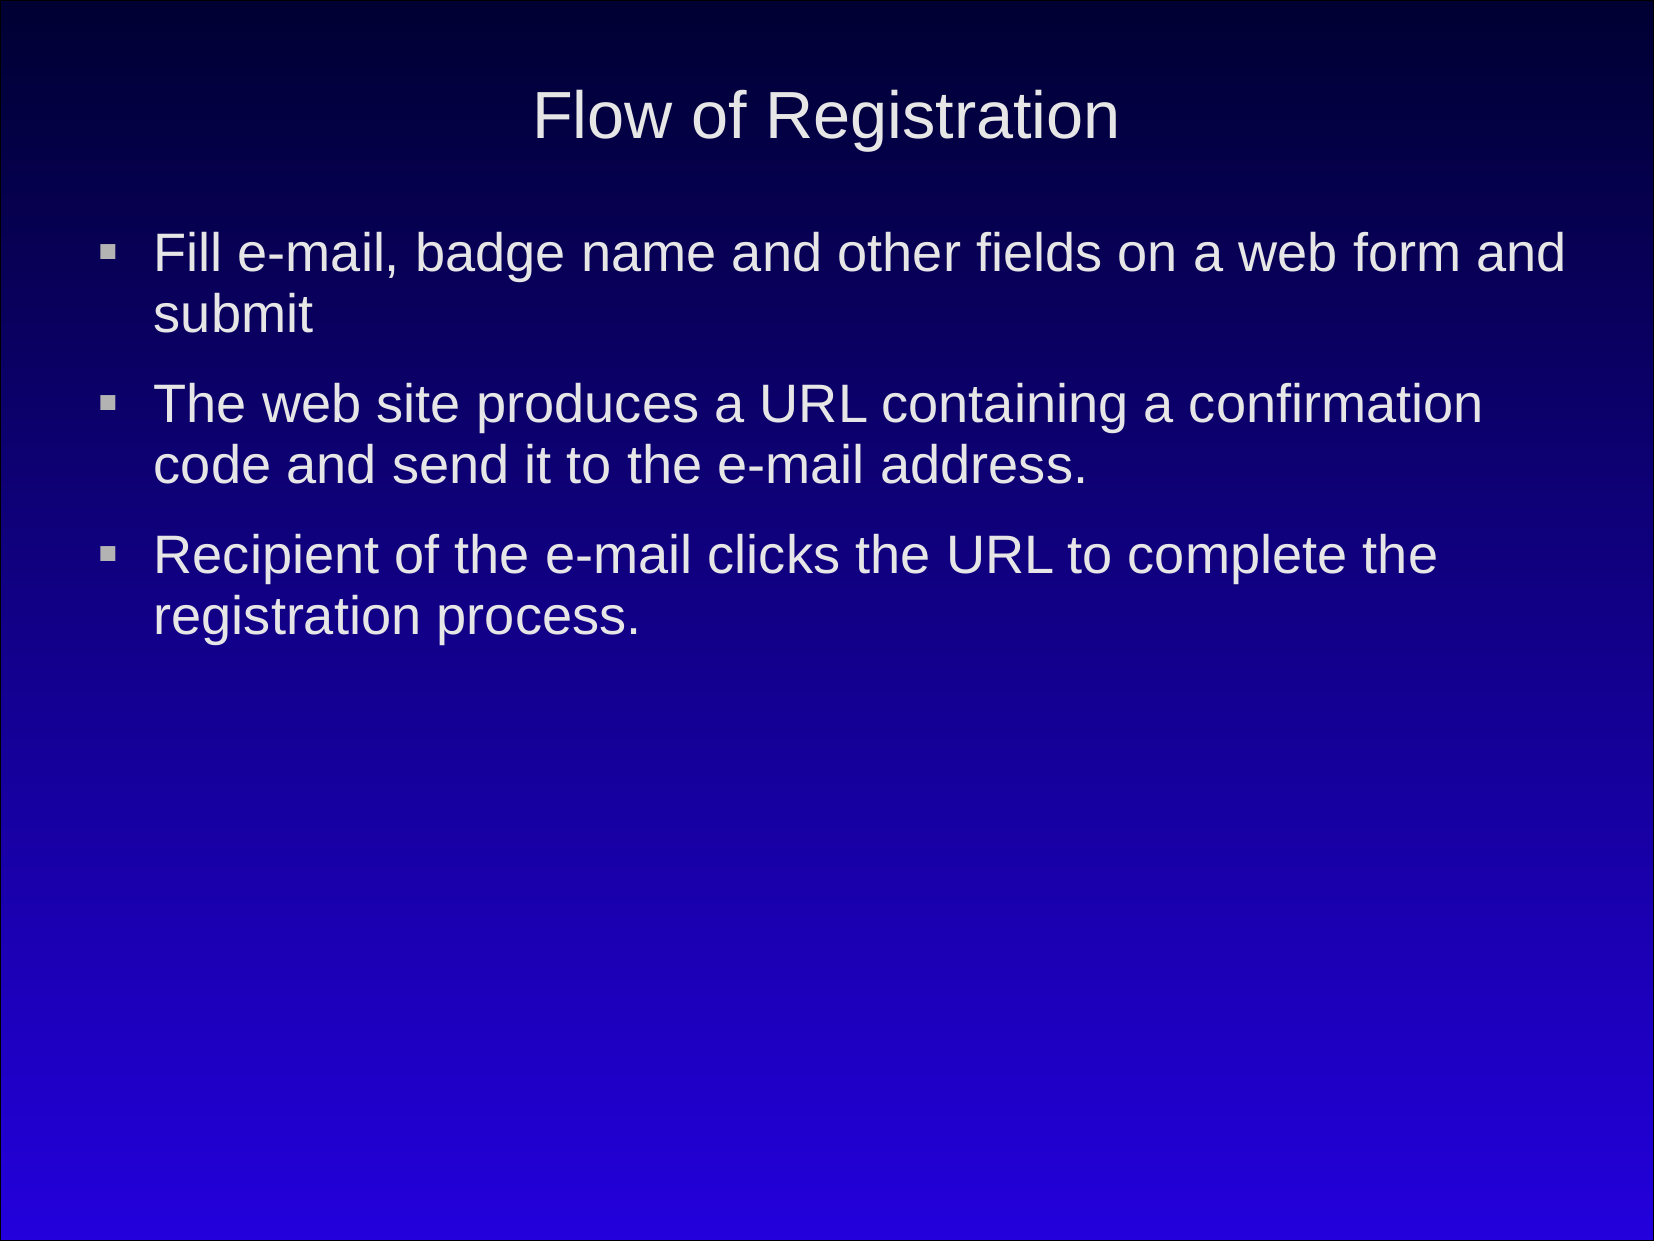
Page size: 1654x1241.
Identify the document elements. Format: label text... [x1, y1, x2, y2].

title Flow of Registration [82, 56, 1571, 175]
list Fill e-mail, badge name and other fields on a web form and submit The web site produces a URL containing a confirmation code and send it to the e-mail address. Recipient of the e-mail clicks the URL to complete the registration process. [82, 222, 1571, 1094]
